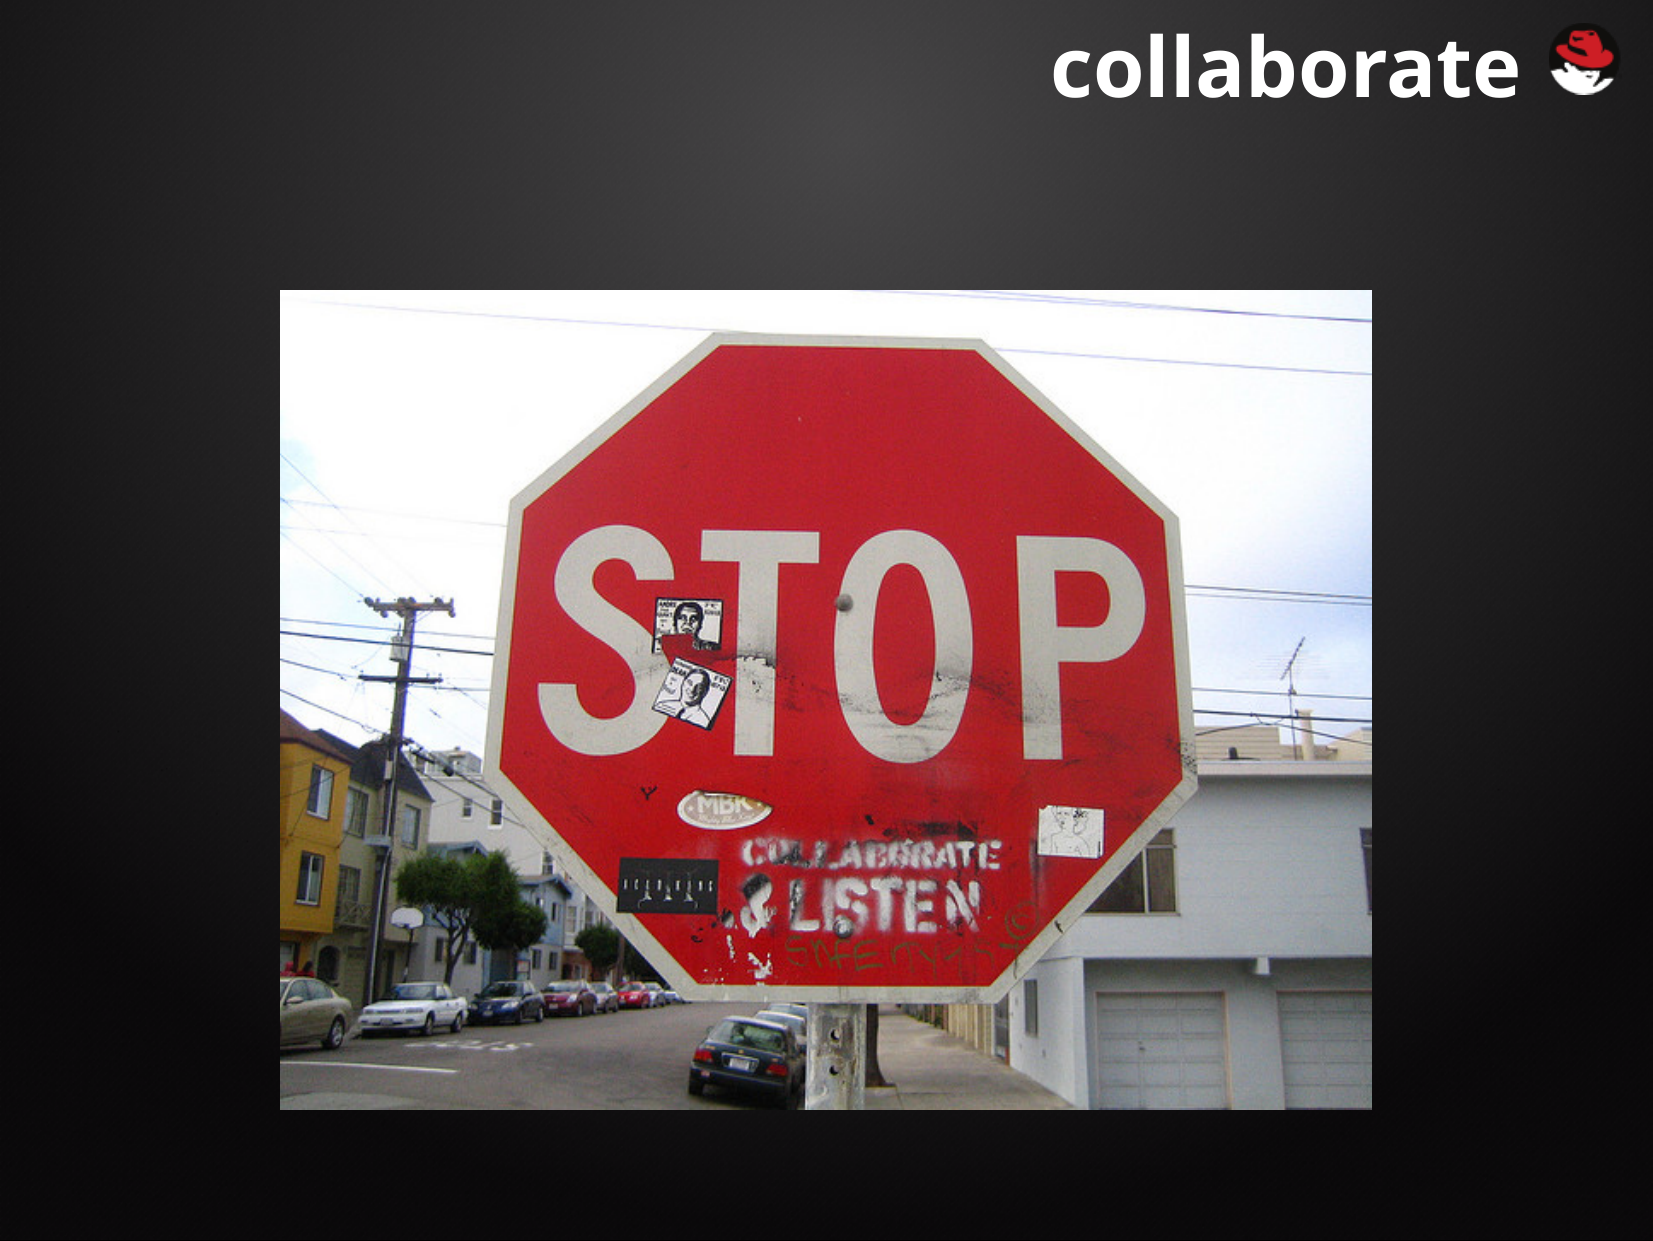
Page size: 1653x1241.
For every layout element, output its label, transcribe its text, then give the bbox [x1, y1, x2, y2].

title collaborate [87, 10, 1523, 111]
picture [0, 0, 1653, 1240]
